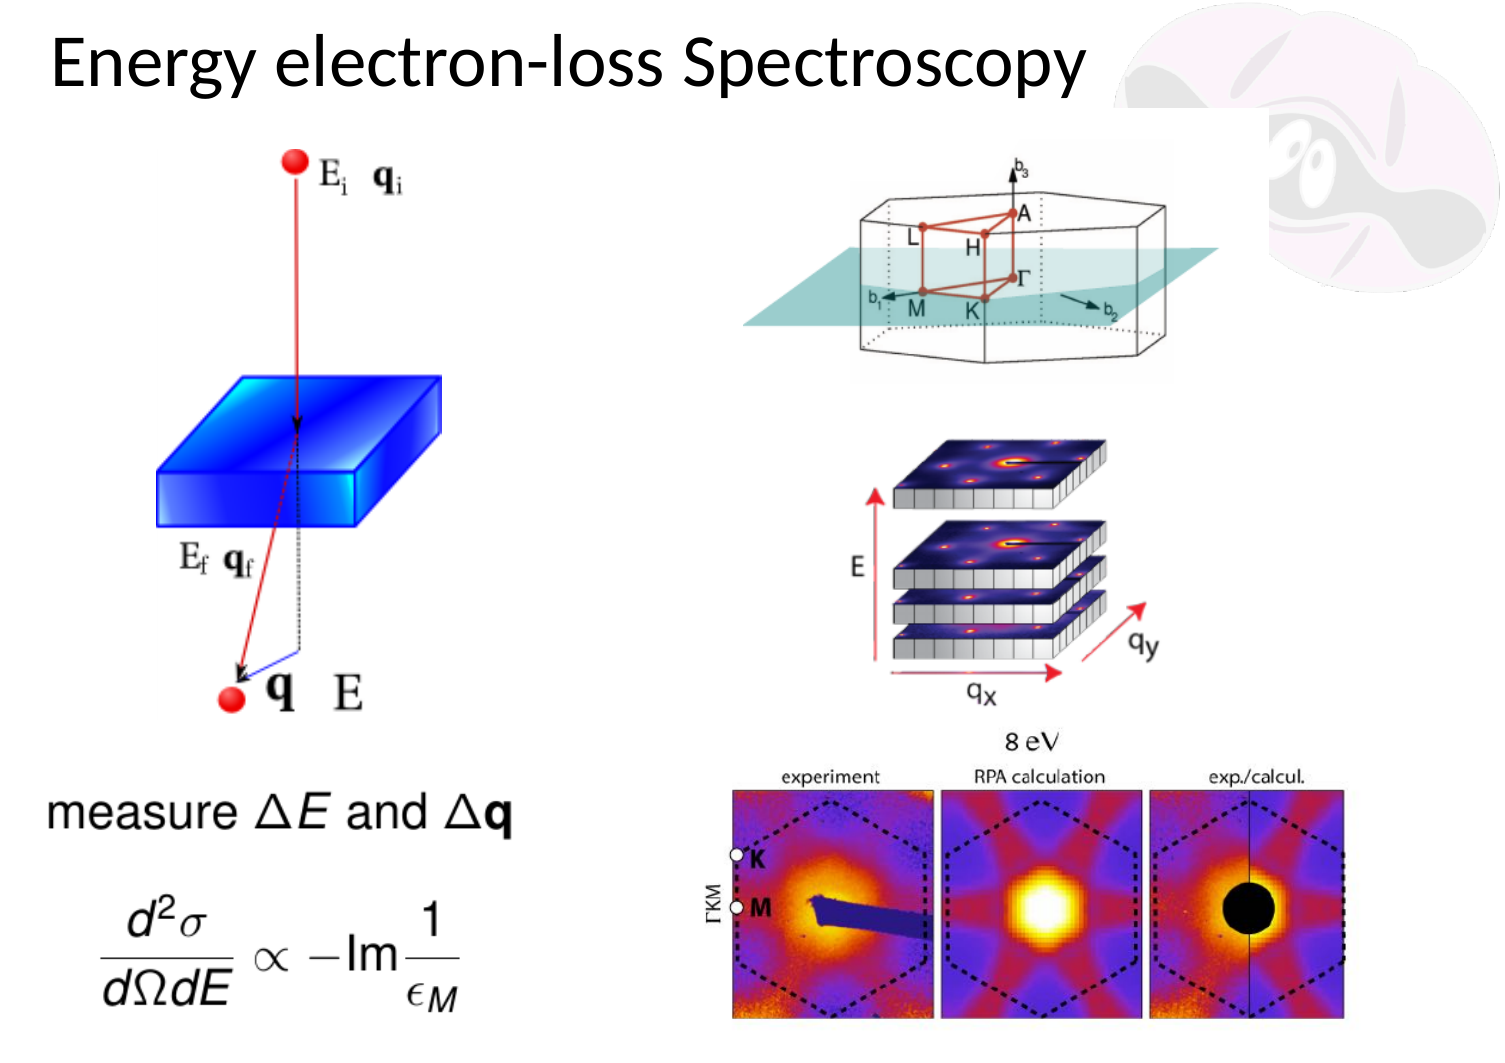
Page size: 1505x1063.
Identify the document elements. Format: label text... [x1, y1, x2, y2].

picture [0, 0, 1504, 1063]
text_box Energy electron-loss Spectroscopy [0, 3, 1156, 109]
